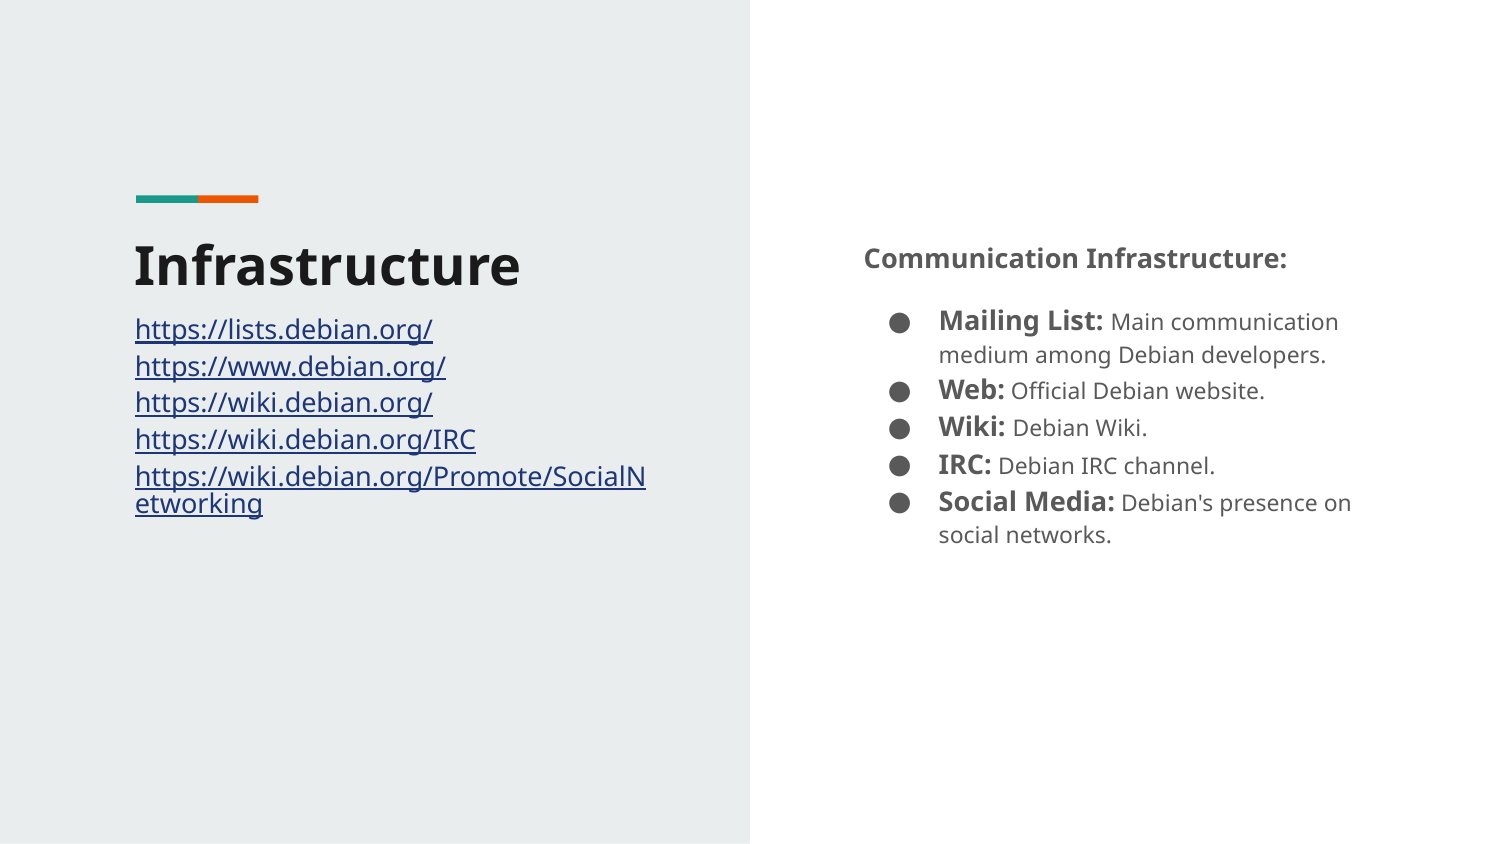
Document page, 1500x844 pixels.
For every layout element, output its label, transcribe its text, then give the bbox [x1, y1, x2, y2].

subtitle https://lists.debian.org/ https://www.debian.org/ https://wiki.debian.org/ https://wiki.debian.org/IRC https://wiki.debian.org/Promote/SocialNetworking [119, 297, 662, 616]
list Communication Infrastructure: Mailing List: Main communication medium among Debian developers. Web: Official Debian website. Wiki: Debian Wiki. IRC: Debian IRC channel. Social Media: Debian's presence on social networks. [848, 221, 1403, 719]
title Infrastructure [119, 216, 662, 297]
